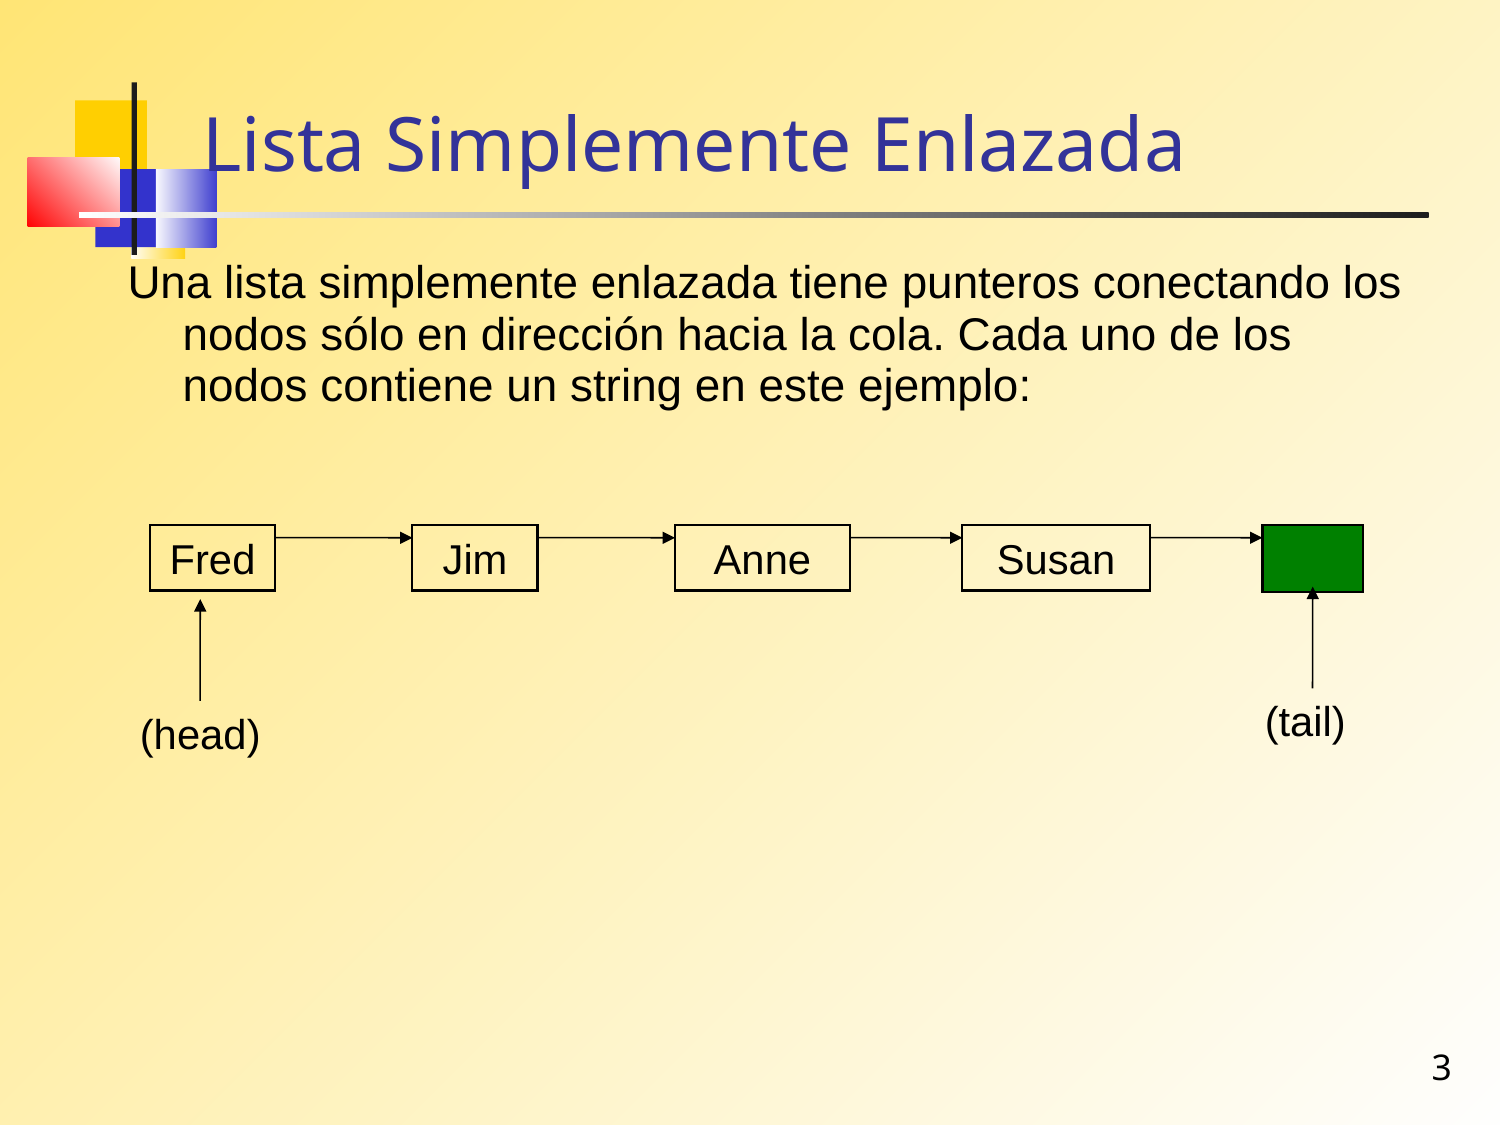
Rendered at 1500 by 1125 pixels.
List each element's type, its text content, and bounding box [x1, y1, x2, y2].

title Lista Simplemente Enlazada [187, 37, 1466, 201]
list Una lista simplemente enlazada tiene punteros conectando los nodos sólo en dirección hacia la cola. Cada uno de los nodos contiene un string en este ejemplo: [112, 249, 1438, 1013]
